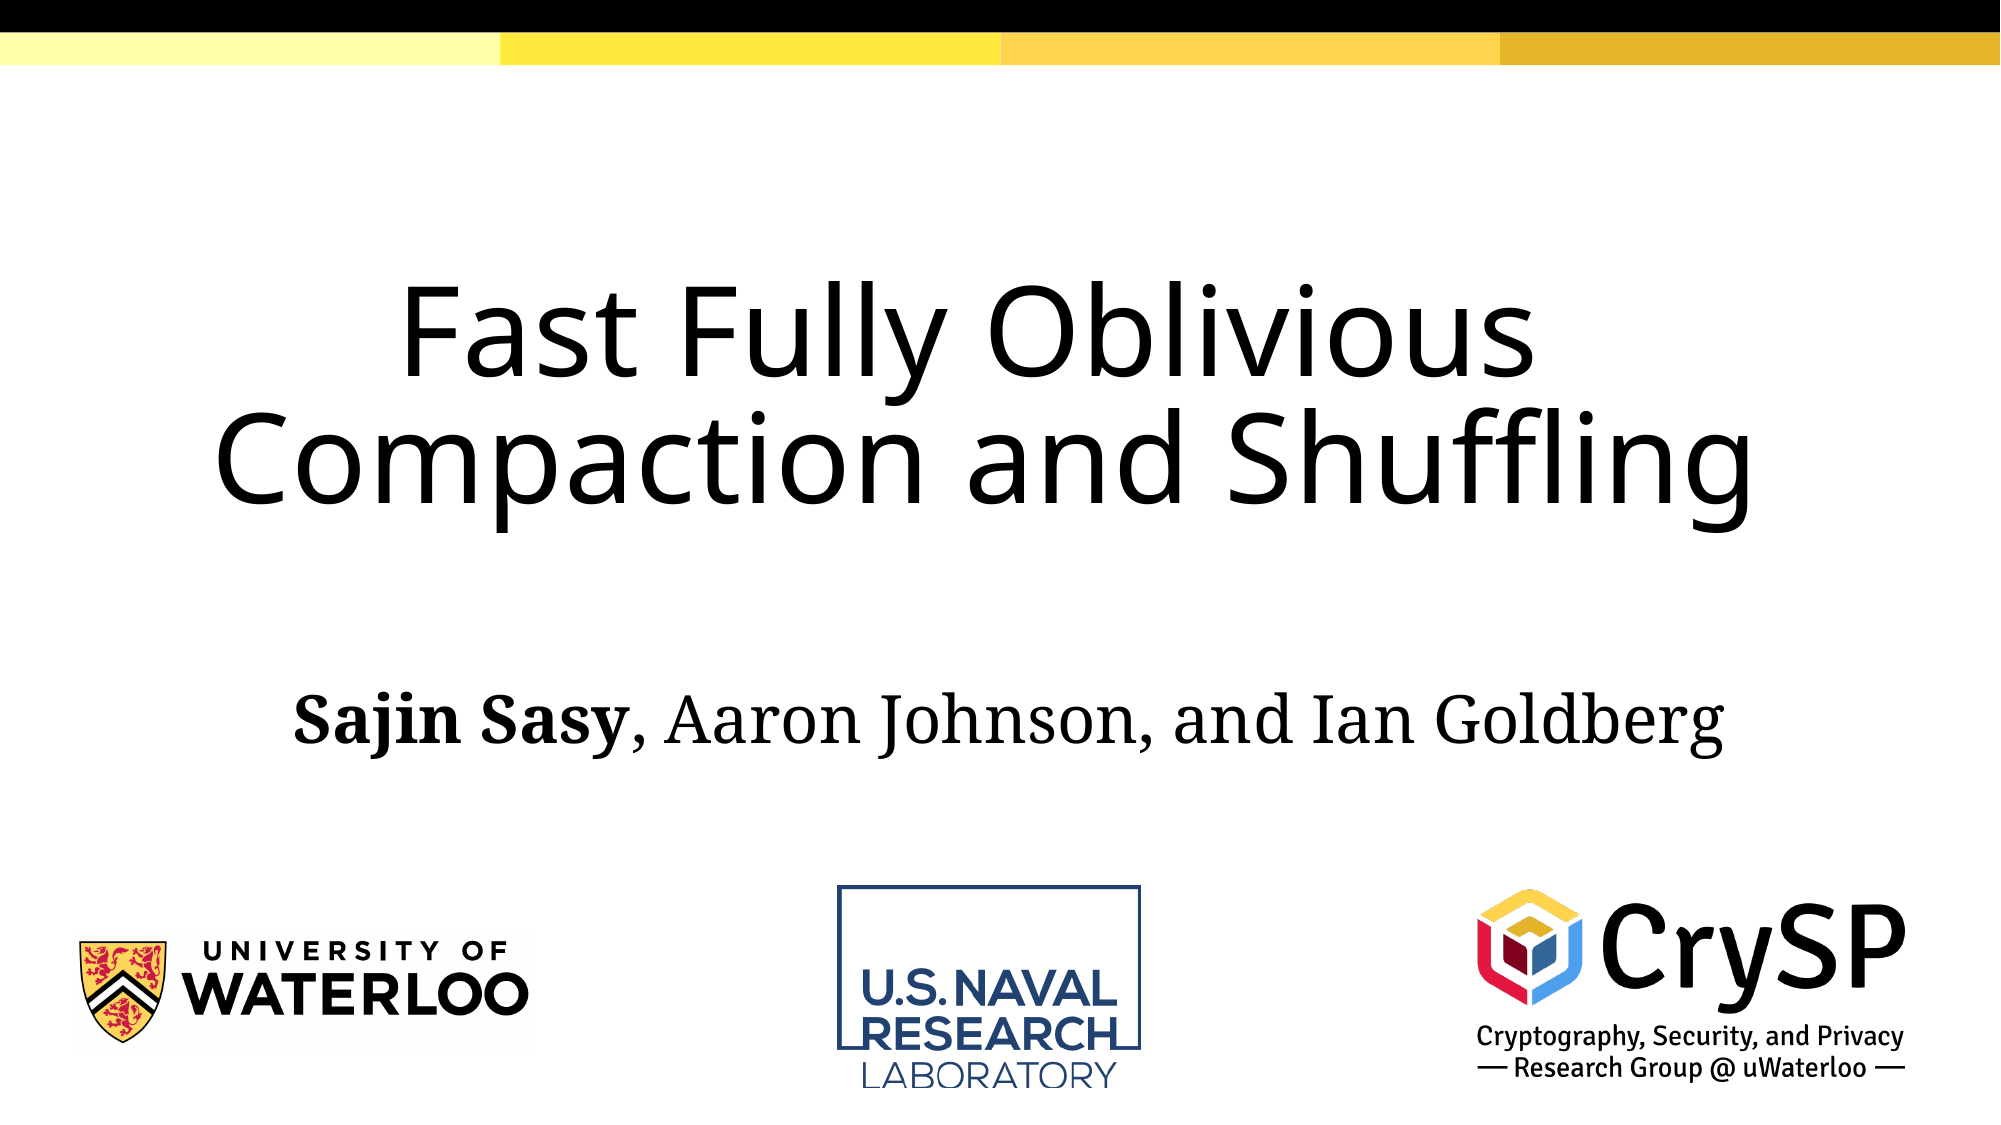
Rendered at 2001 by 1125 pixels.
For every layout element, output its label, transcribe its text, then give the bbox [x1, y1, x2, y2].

picture [1458, 870, 1924, 1102]
picture [837, 885, 1141, 1088]
list Sajin Sasy, Aaron Johnson, and Ian Goldberg [188, 669, 1831, 768]
picture [71, 930, 536, 1050]
title Fast Fully Oblivious Compaction and Shuffling [0, 177, 1997, 626]
